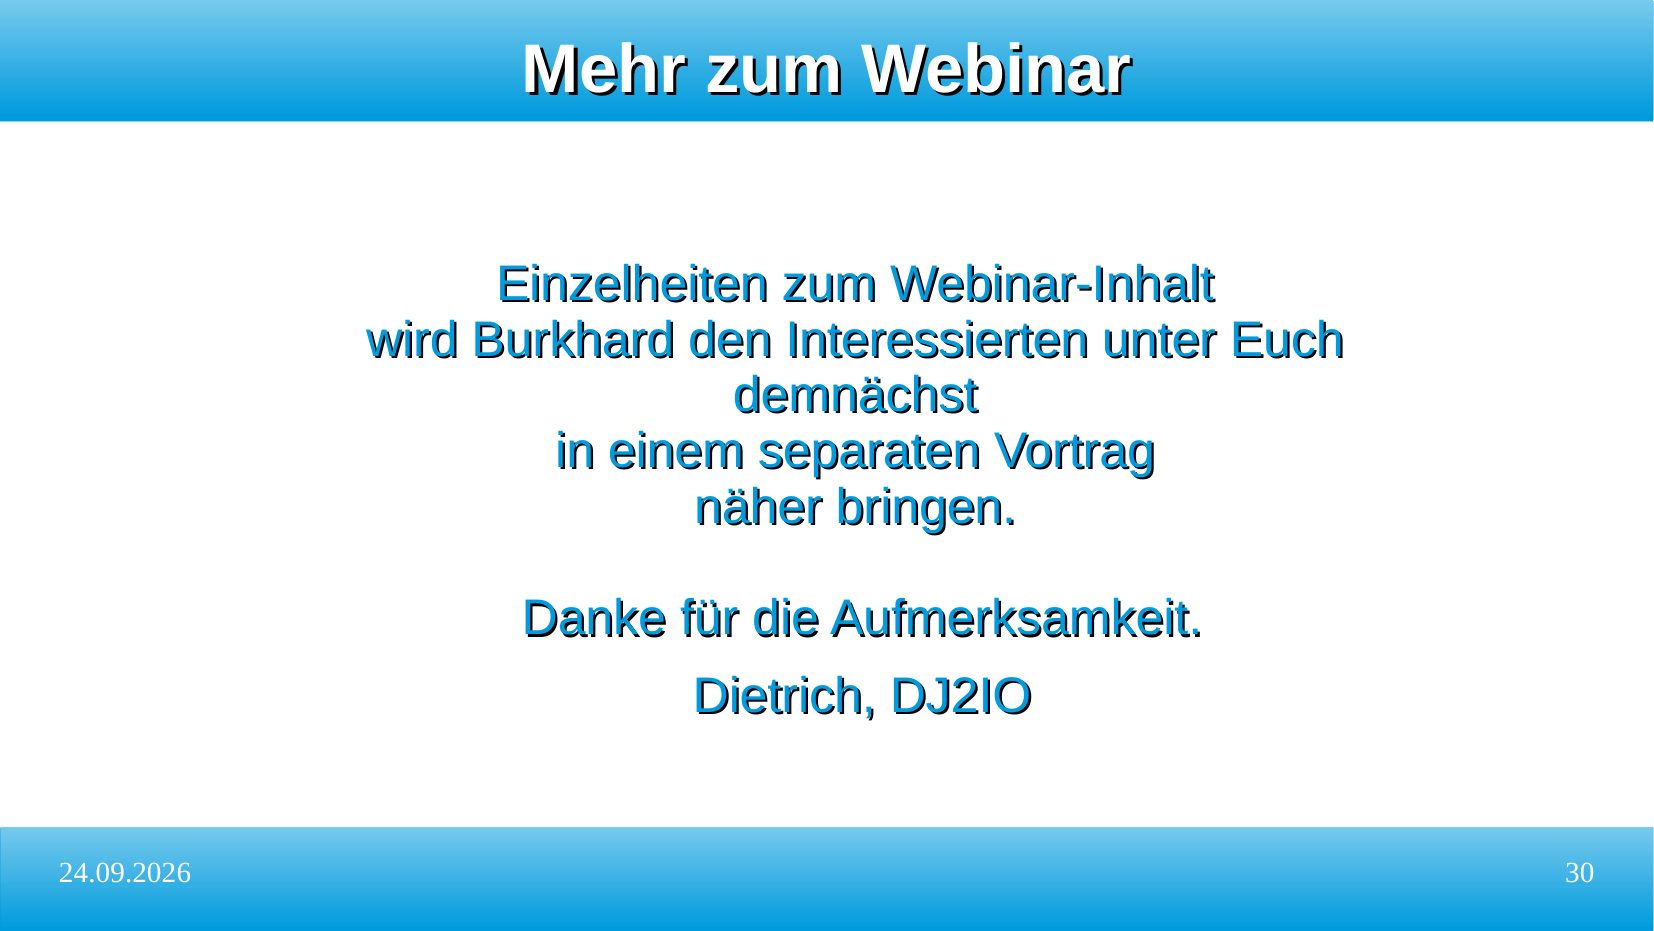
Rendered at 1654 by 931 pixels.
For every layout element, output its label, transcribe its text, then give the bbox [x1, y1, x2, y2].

list Einzelheiten zum Webinar-Inhalt wird Burkhard den Interessierten unter Euch demnächst in einem separaten Vortrag näher bringen. Danke für die Aufmerksamkeit. Dietrich, DJ2IO [59, 177, 1595, 768]
title Mehr zum Webinar [59, 29, 1595, 108]
